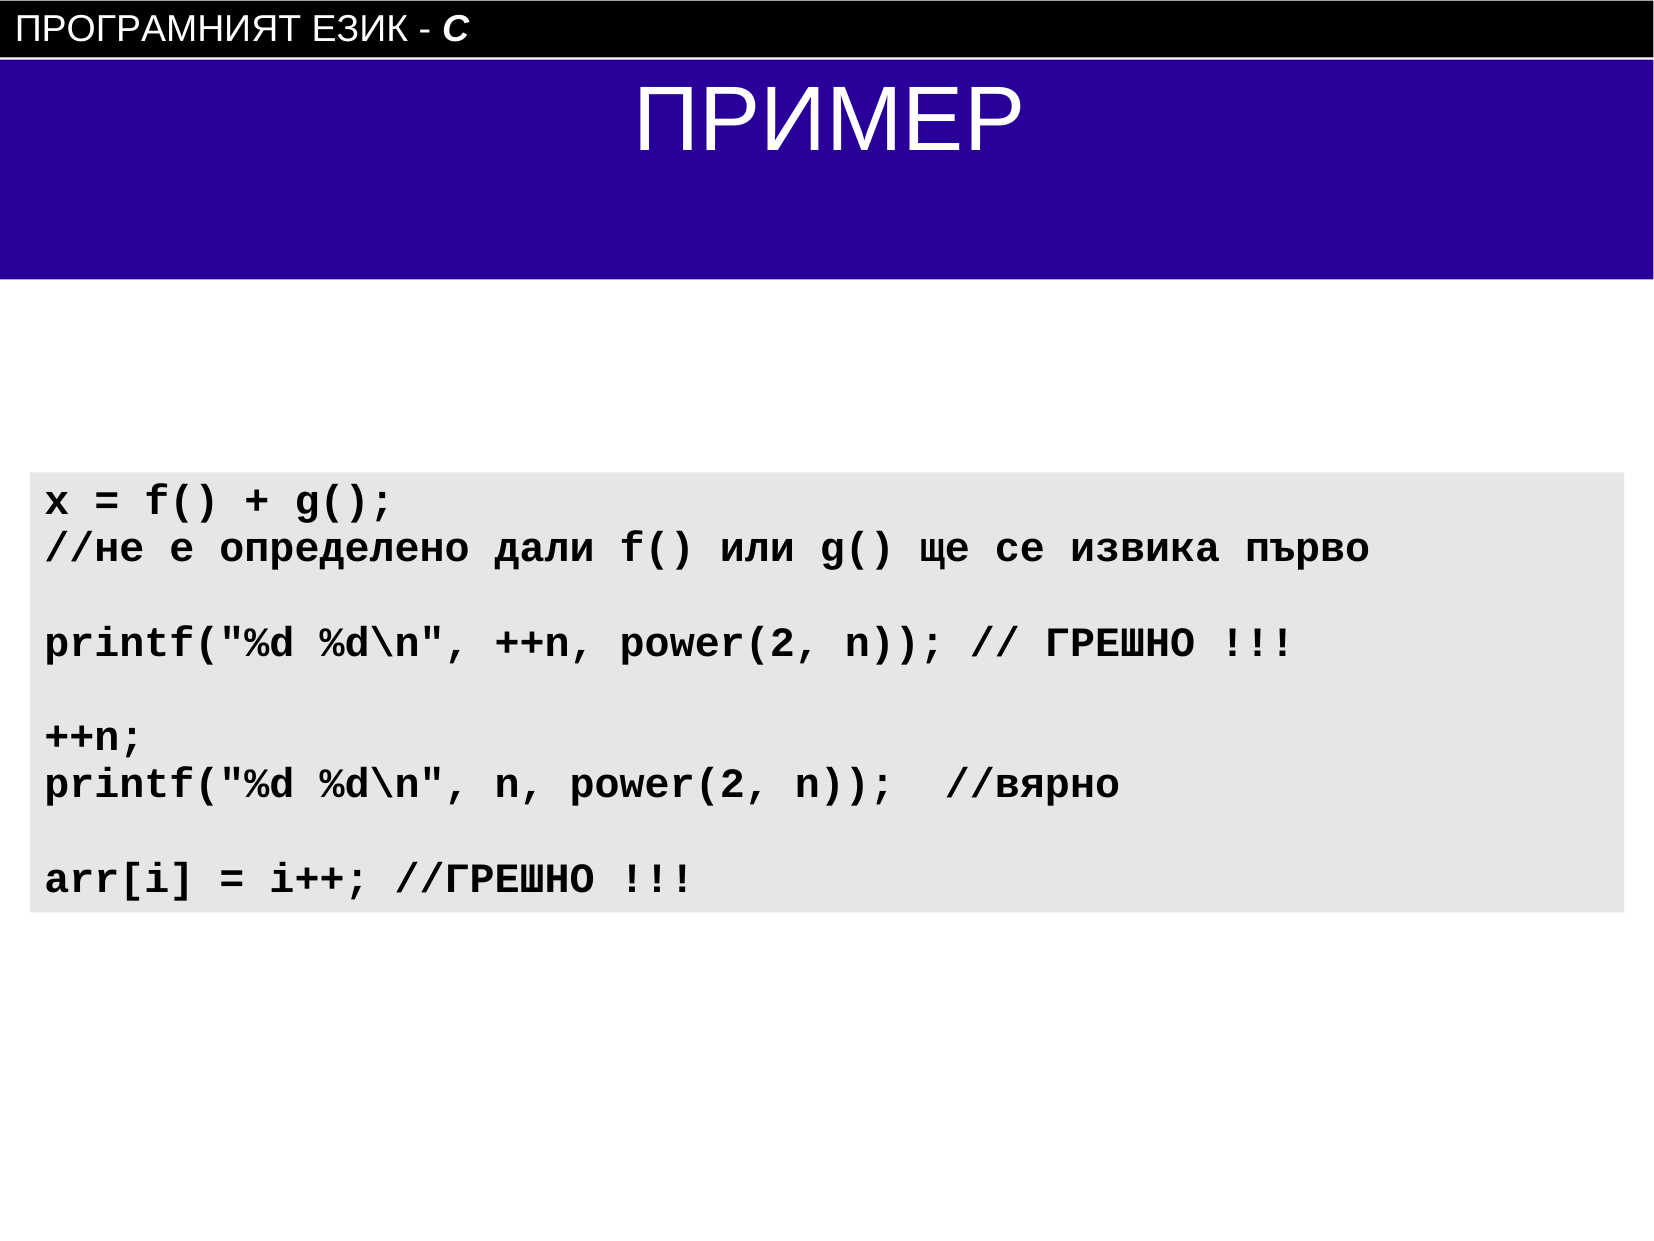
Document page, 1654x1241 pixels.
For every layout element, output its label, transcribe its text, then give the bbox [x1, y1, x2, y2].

text_box ПРИМЕР [0, 59, 1654, 280]
text_box x = f() + g(); //не е определено дали f() или g() ще се извика първо printf("%d %d\n", ++n, power(2, n)); // ГРЕШНО !!! ++n; printf("%d %d\n", n, power(2, n)); //вярно arr[i] = i++; //ГРЕШНО !!! [29, 472, 1625, 913]
text_box ПРОГРАМНИЯT ЕЗИК - С [0, 0, 1654, 58]
